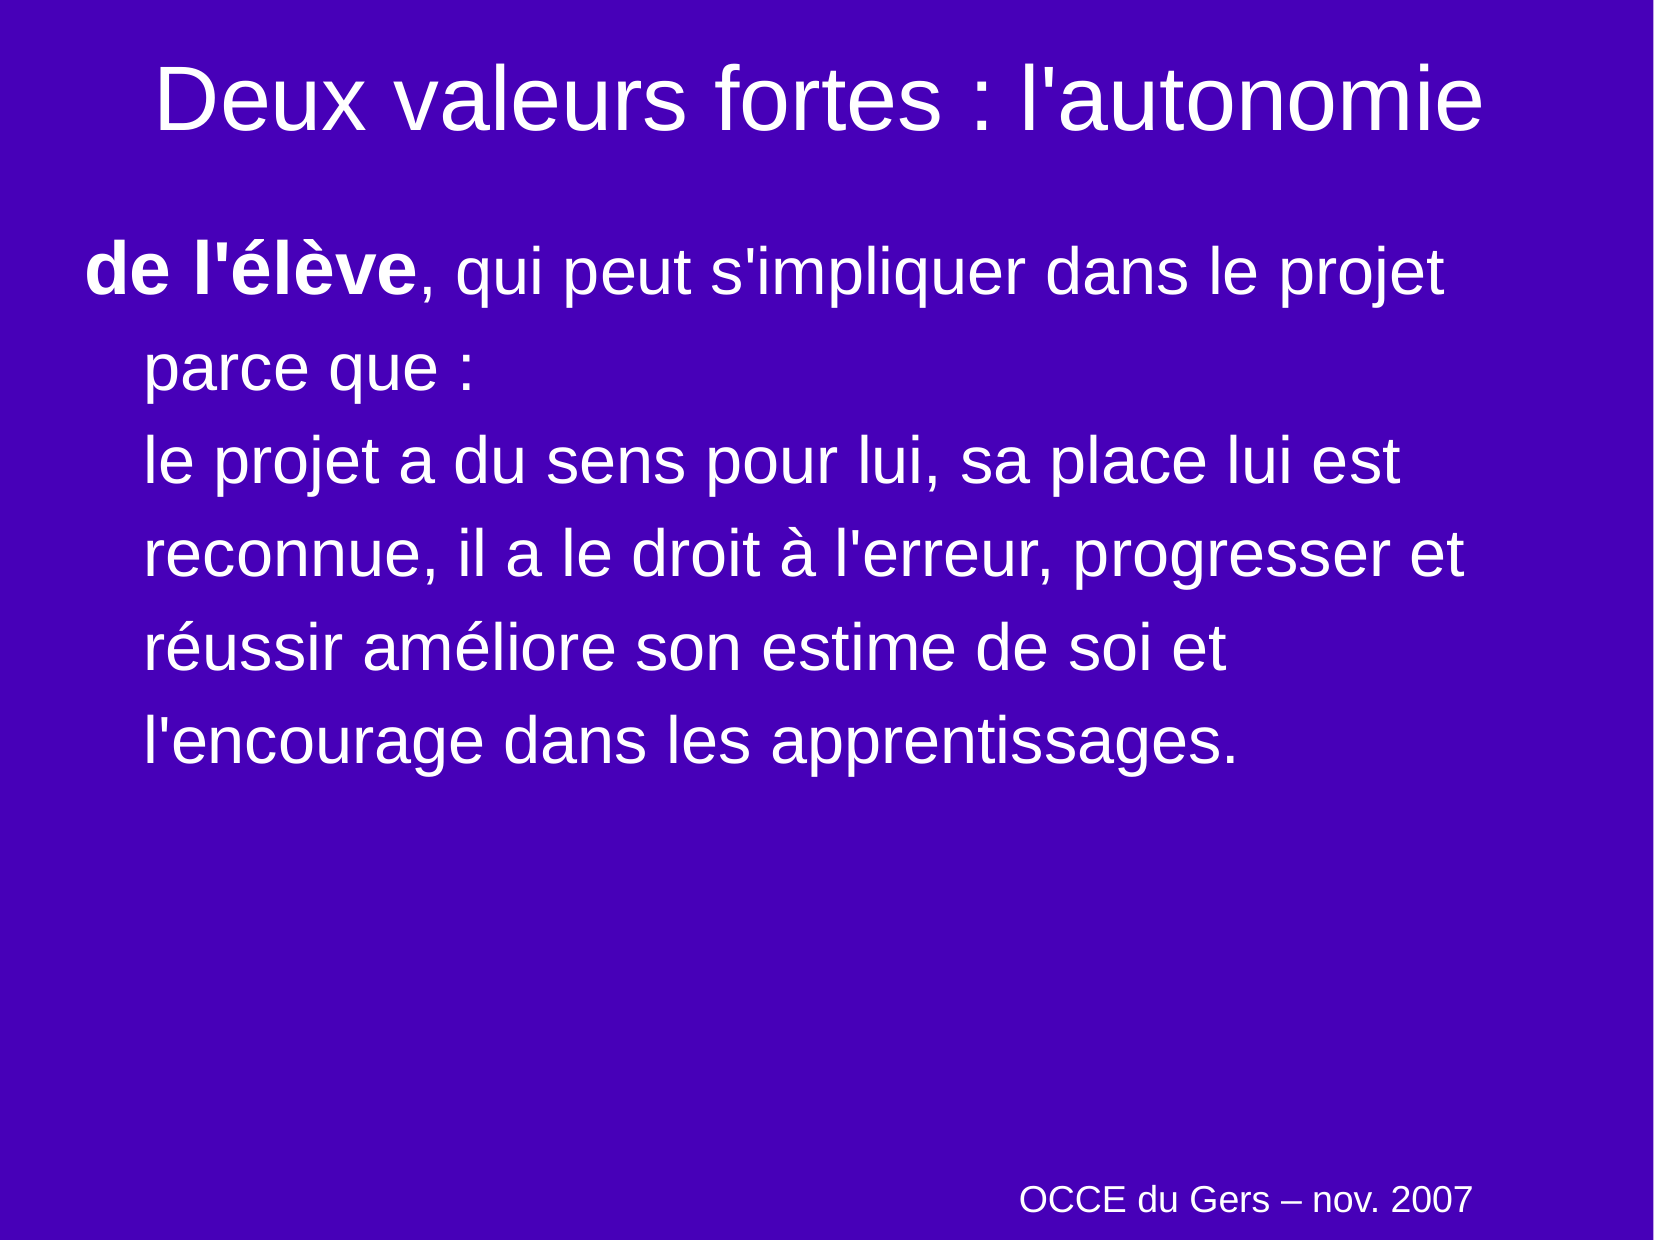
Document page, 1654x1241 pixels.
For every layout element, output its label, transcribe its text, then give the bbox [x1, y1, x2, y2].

title Deux valeurs fortes : l'autonomie [76, 14, 1565, 184]
subtitle de l'élève, qui peut s'impliquer dans le projet parce que : le projet a du sens pour lui, sa place lui est reconnue, il a le droit à l'erreur, progresser et réussir améliore son estime de soi et l'encourage dans les apprentissages. [84, 205, 1573, 983]
text_box OCCE du Gers – nov. 2007 [1003, 1171, 1625, 1229]
